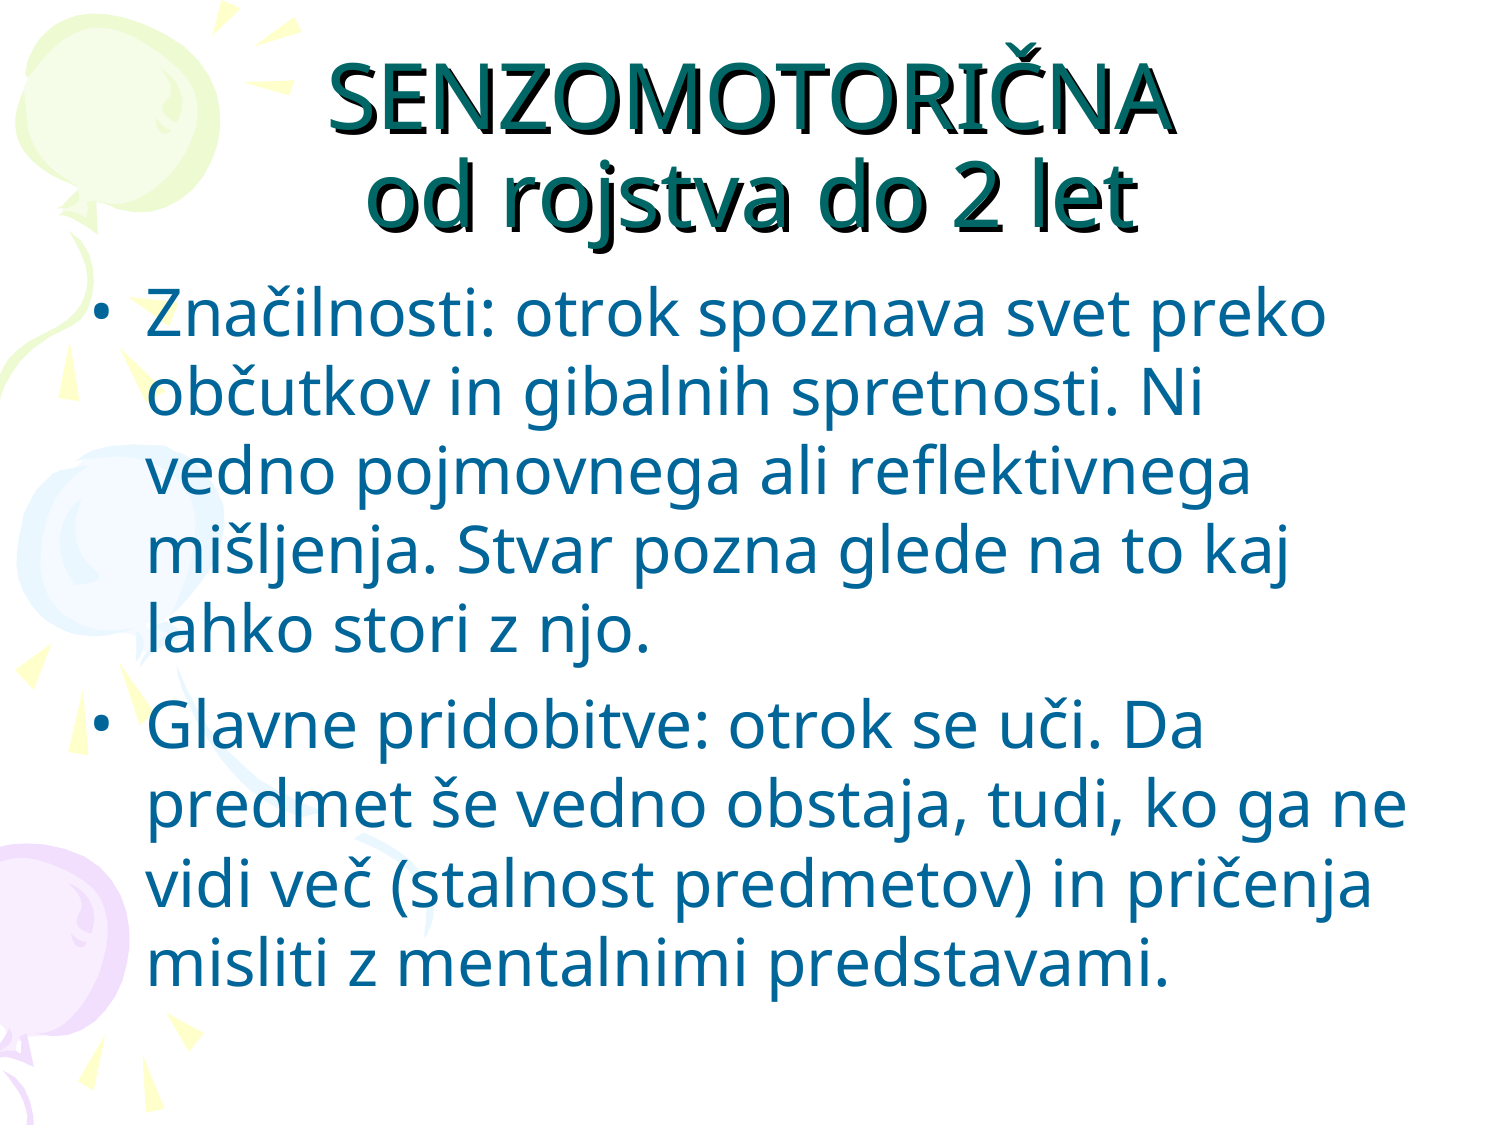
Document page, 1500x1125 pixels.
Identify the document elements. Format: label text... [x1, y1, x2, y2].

list Značilnosti: otrok spoznava svet preko občutkov in gibalnih spretnosti. Ni vedno pojmovnega ali reflektivnega mišljenja. Stvar pozna glede na to kaj lahko stori z njo. Glavne pridobitve: otrok se uči. Da predmet še vedno obstaja, tudi, ko ga ne vidi več (stalnost predmetov) in pričenja misliti z mentalnimi predstavami. [75, 262, 1426, 994]
title SENZOMOTORIČNA od rojstva do 2 let [112, 0, 1388, 256]
